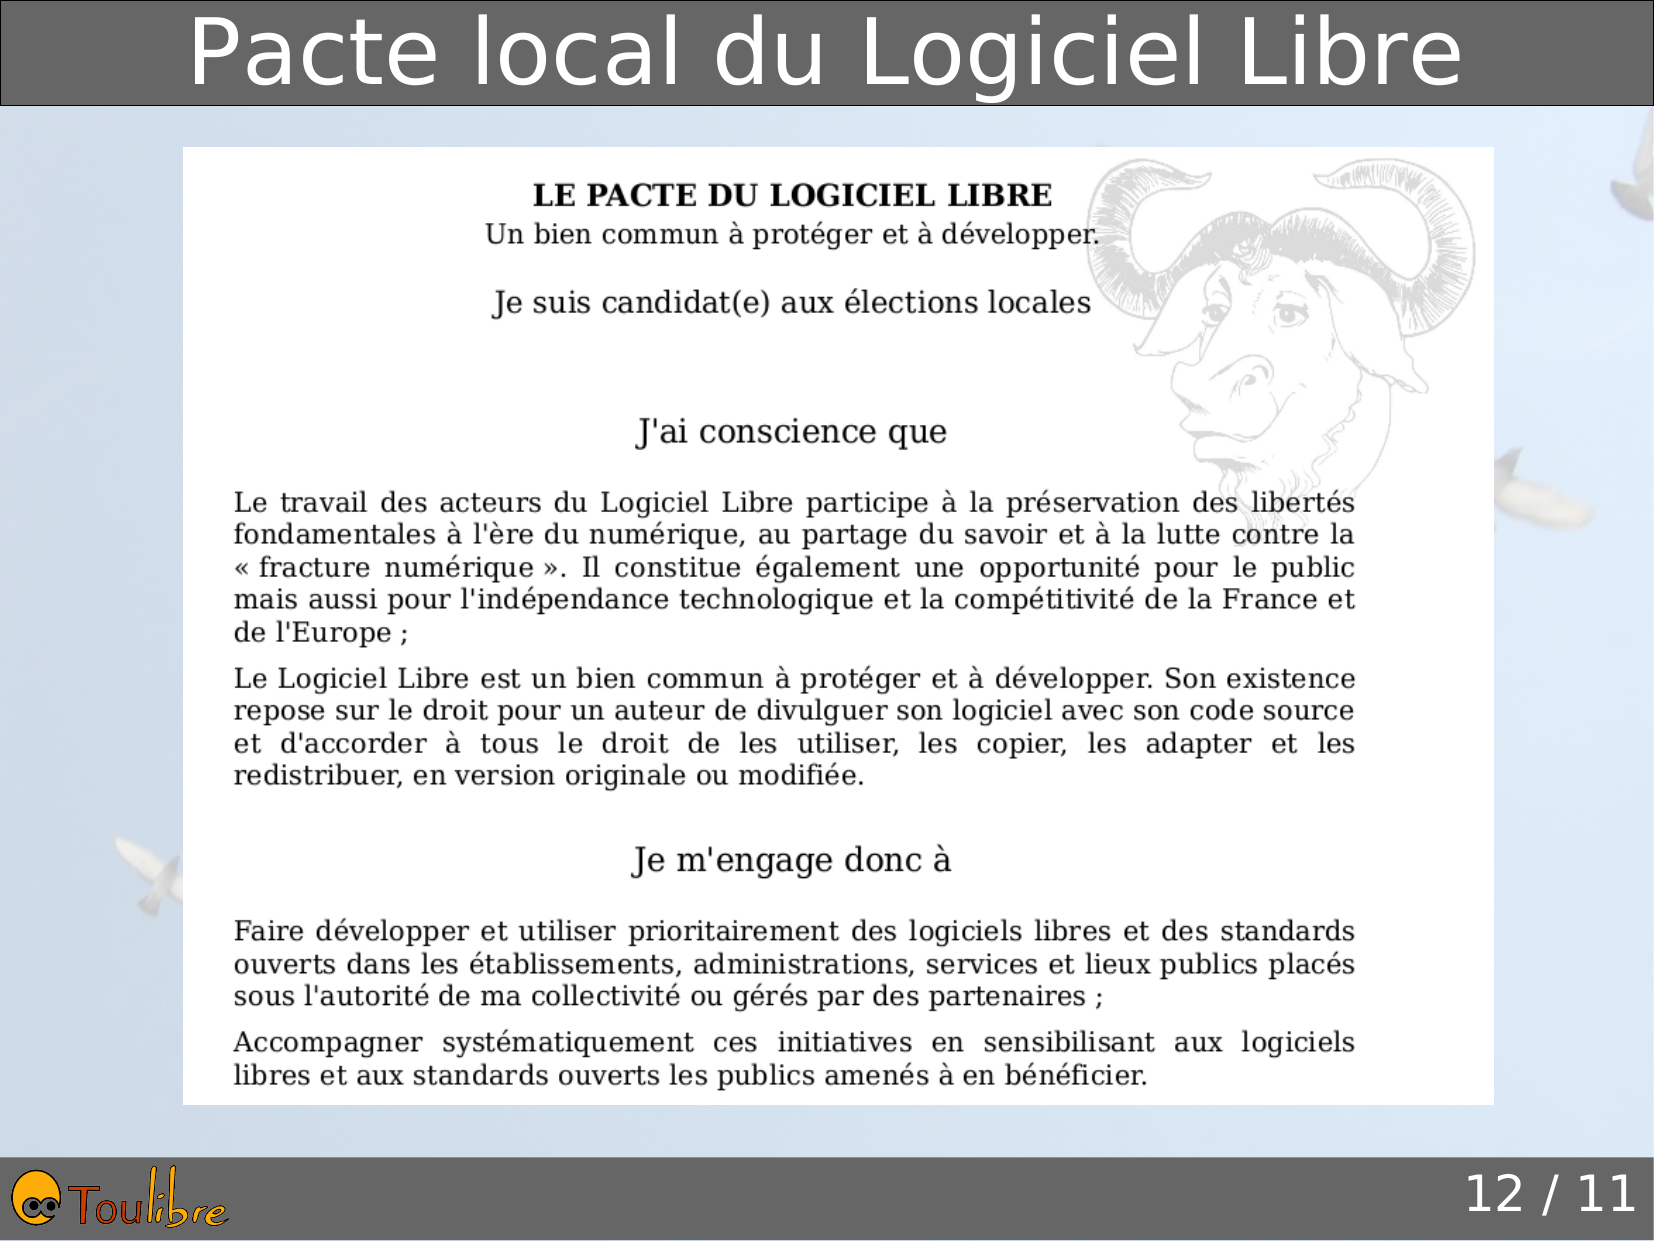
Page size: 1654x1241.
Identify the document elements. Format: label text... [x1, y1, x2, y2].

picture [183, 147, 1494, 1105]
title Pacte local du Logiciel Libre [0, 0, 1654, 107]
picture [11, 1165, 229, 1228]
